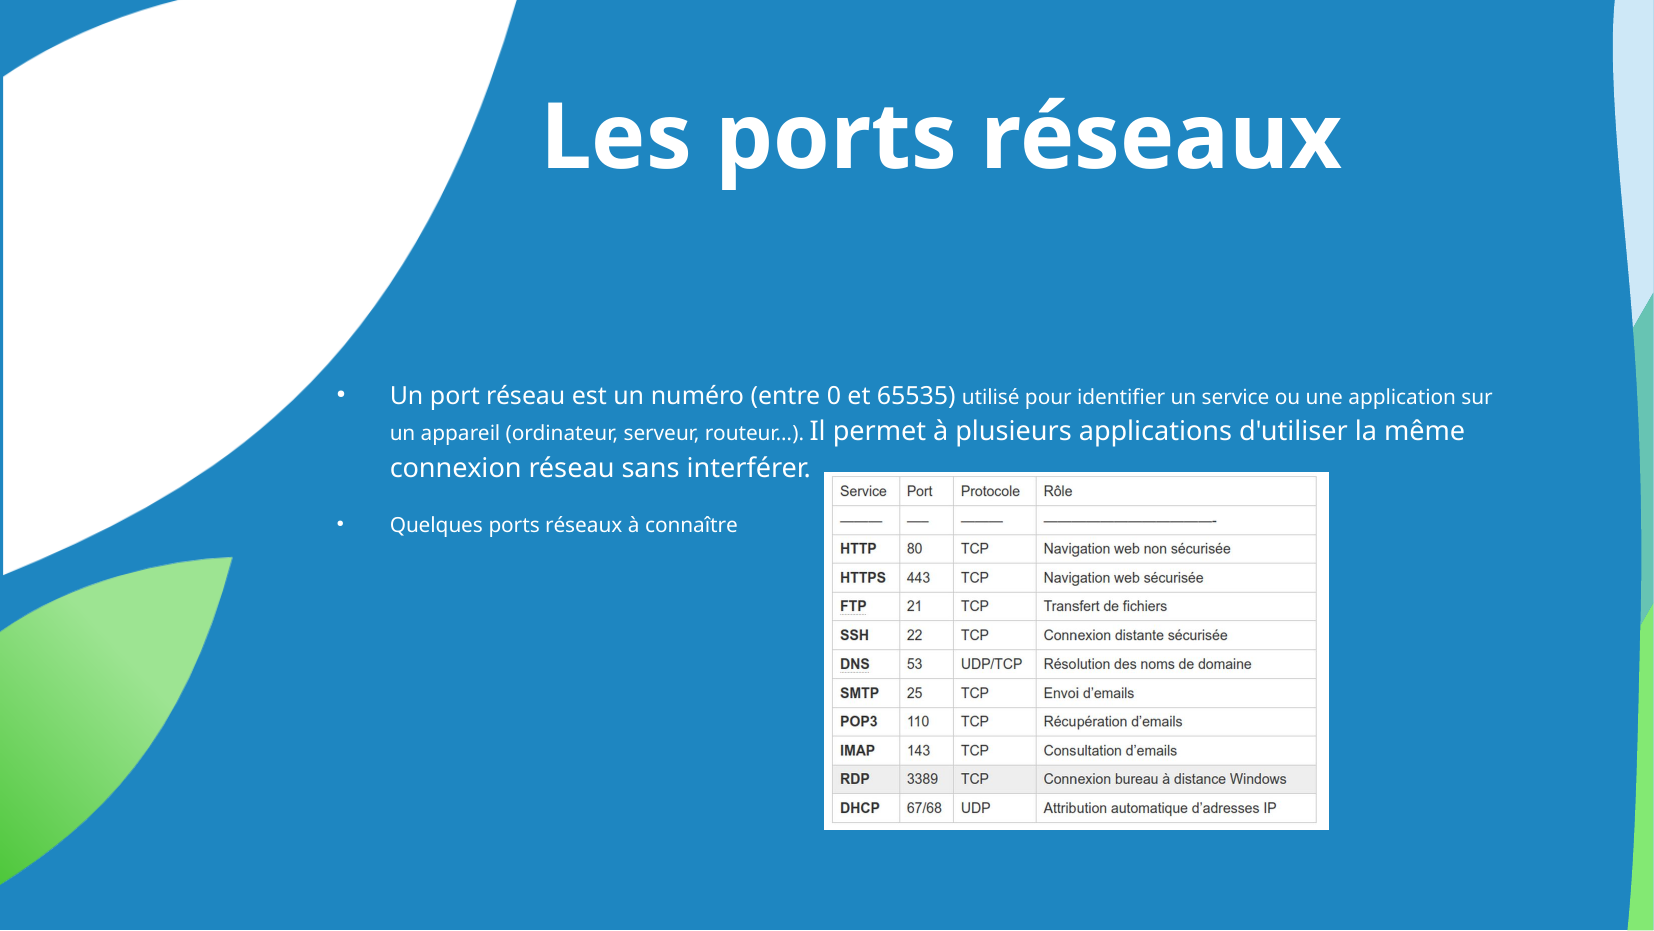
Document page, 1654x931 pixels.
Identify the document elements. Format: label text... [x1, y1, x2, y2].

picture [824, 472, 1329, 830]
title Les ports réseaux [318, 59, 1565, 207]
list Un port réseau est un numéro (entre 0 et 65535) utilisé pour identifier un service ou une application sur un appareil (ordinateur, serveur, routeur…). Il permet à plusieurs applications d'utiliser la même connexion réseau sans interférer. Quelques ports réseaux à connaître [318, 324, 1506, 798]
picture [0, 0, 517, 885]
